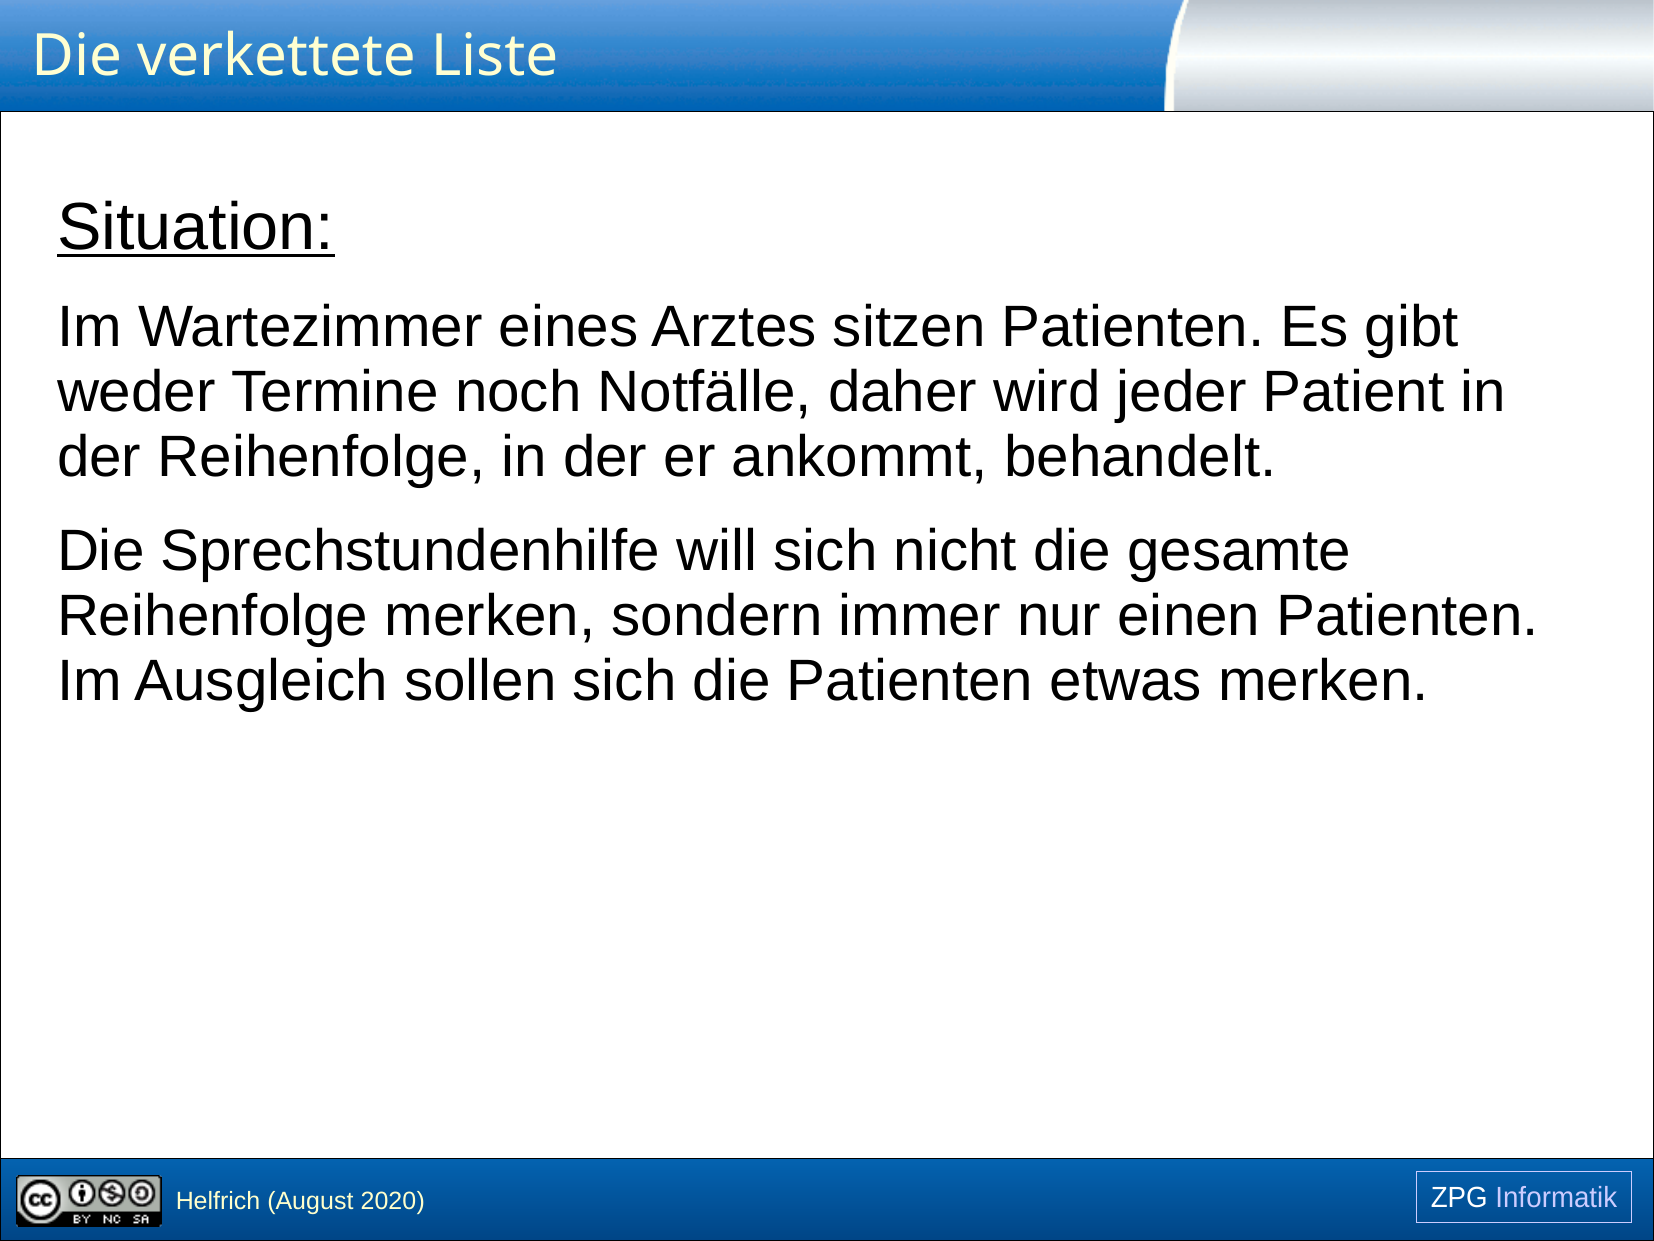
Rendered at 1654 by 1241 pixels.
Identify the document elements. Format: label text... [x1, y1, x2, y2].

picture [16, 1175, 162, 1227]
title Die verkettete Liste [31, 14, 1151, 92]
list Situation: Im Wartezimmer eines Arztes sitzen Patienten. Es gibt weder Termine noch Notfälle, daher wird jeder Patient in der Reihenfolge, in der er ankommt, behandelt. Die Sprechstundenhilfe will sich nicht die gesamte Reihenfolge merken, sondern immer nur einen Patienten. Im Ausgleich sollen sich die Patienten etwas merken. [57, 189, 1605, 909]
picture [0, 0, 1654, 111]
